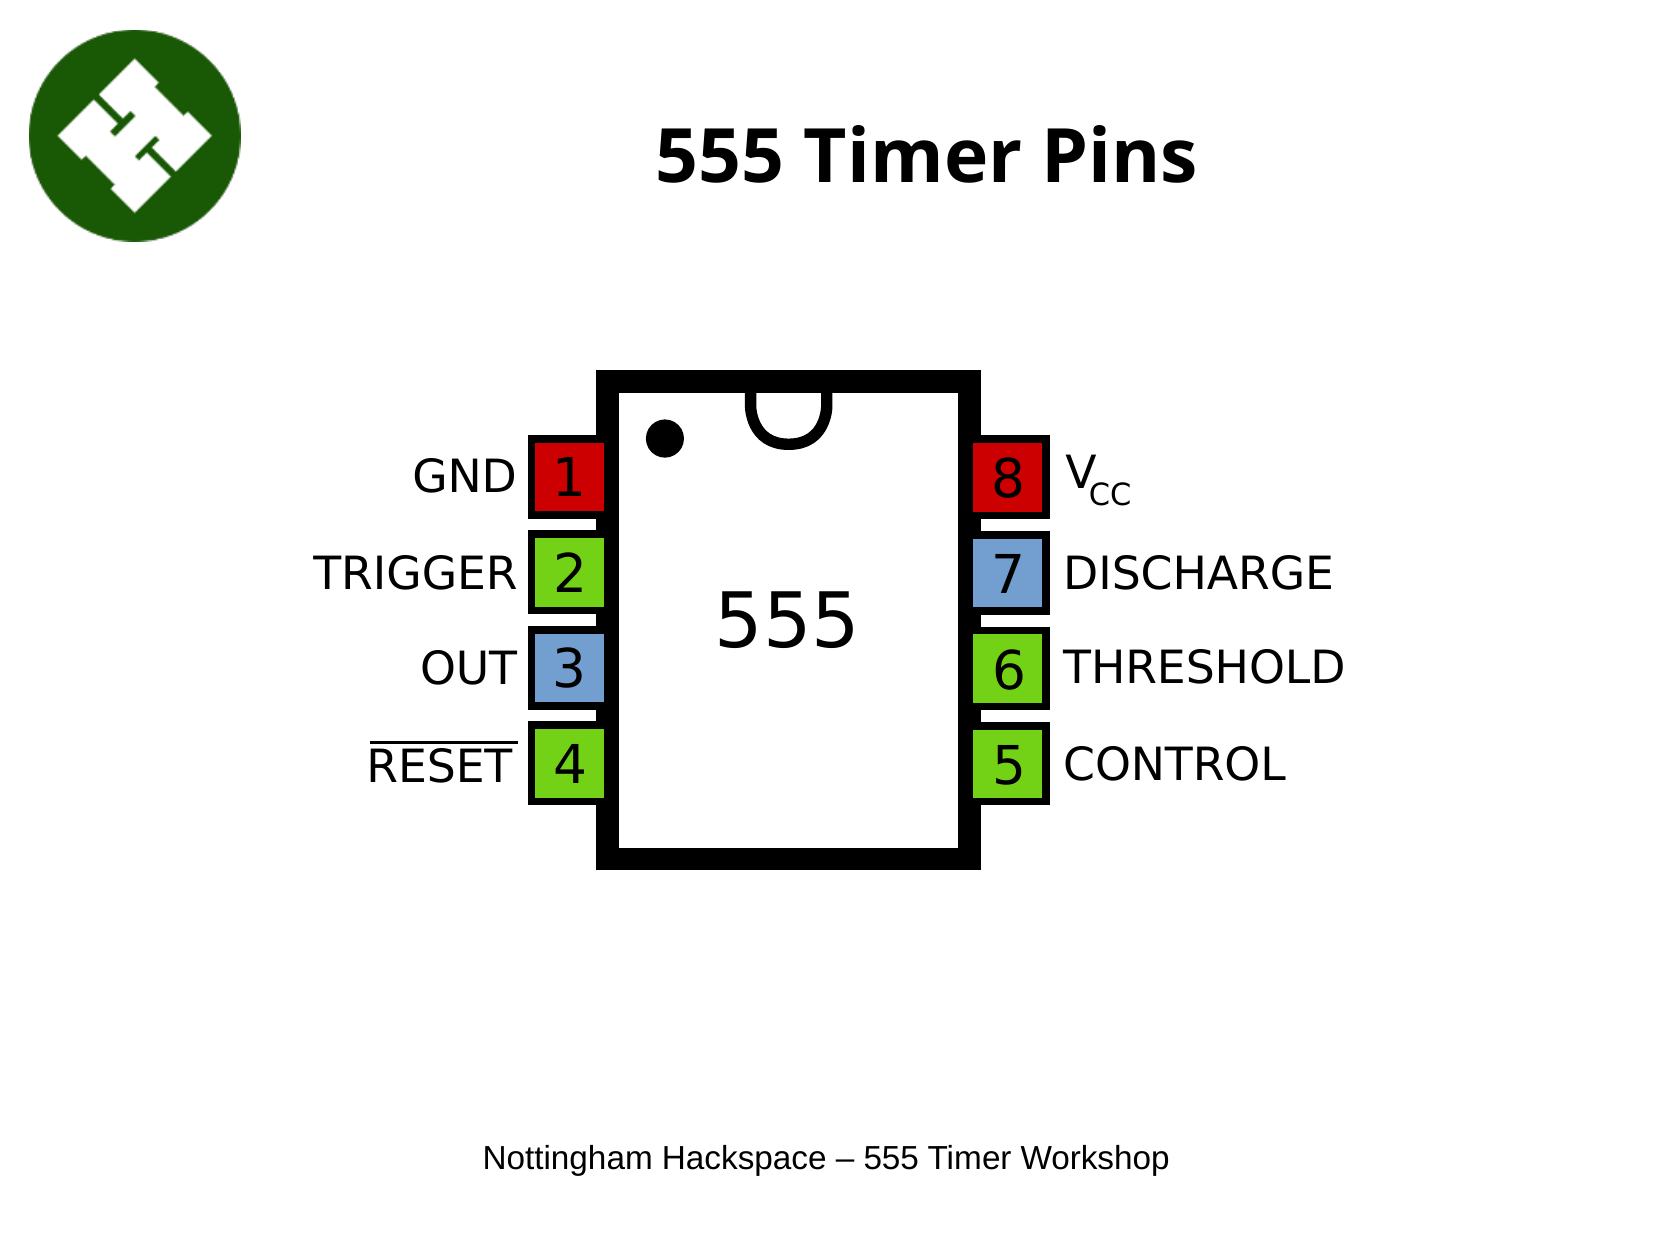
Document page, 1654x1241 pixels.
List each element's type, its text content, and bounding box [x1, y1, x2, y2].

title 555 Timer Pins [283, 49, 1571, 257]
picture [310, 369, 1344, 871]
picture [29, 30, 241, 242]
